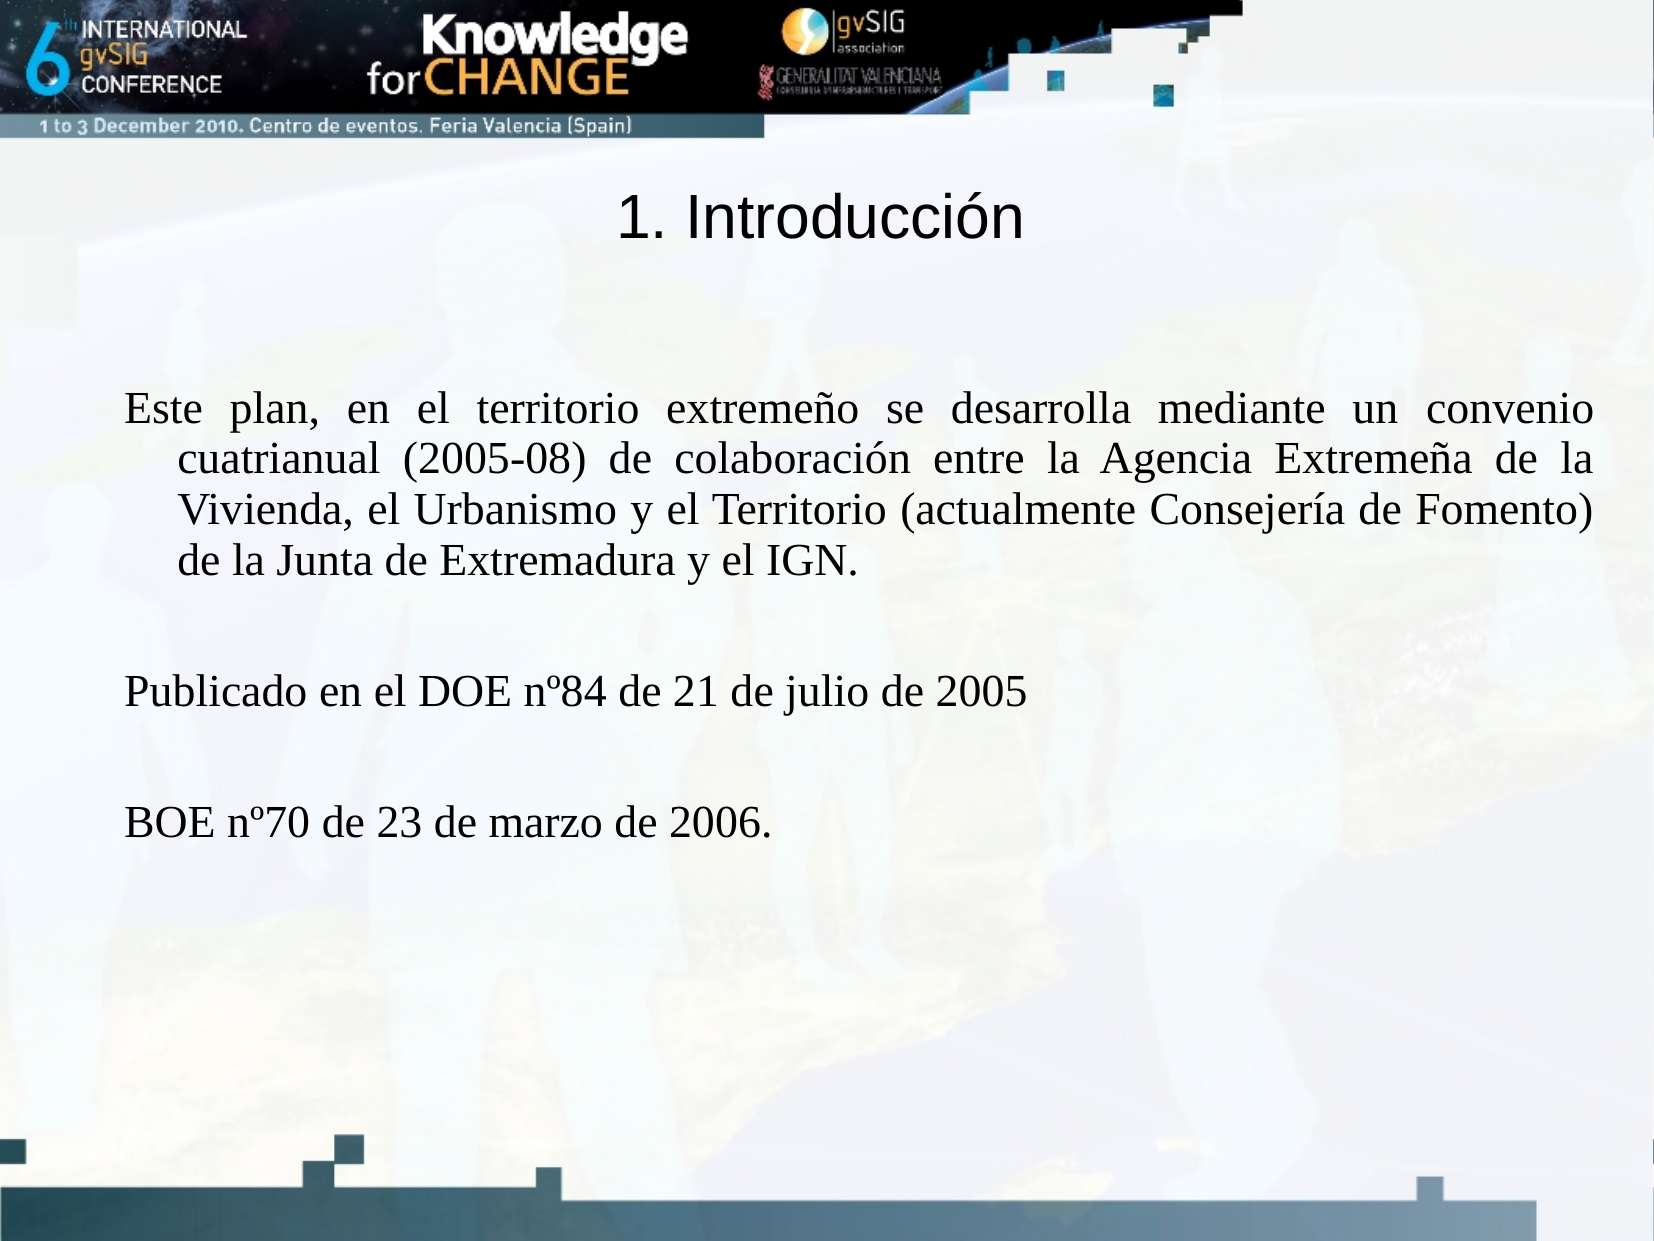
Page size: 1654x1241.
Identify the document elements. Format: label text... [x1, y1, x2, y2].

title 1. Introducción [76, 167, 1566, 266]
picture [0, 0, 1654, 1241]
list Este plan, en el territorio extremeño se desarrolla mediante un convenio cuatrianual (2005-08) de colaboración entre la Agencia Extremeña de la Vivienda, el Urbanismo y el Territorio (actualmente Consejería de Fomento) de la Junta de Extremadura y el IGN. Publicado en el DOE nº84 de 21 de julio de 2005 BOE nº70 de 23 de marzo de 2006. [106, 382, 1595, 945]
